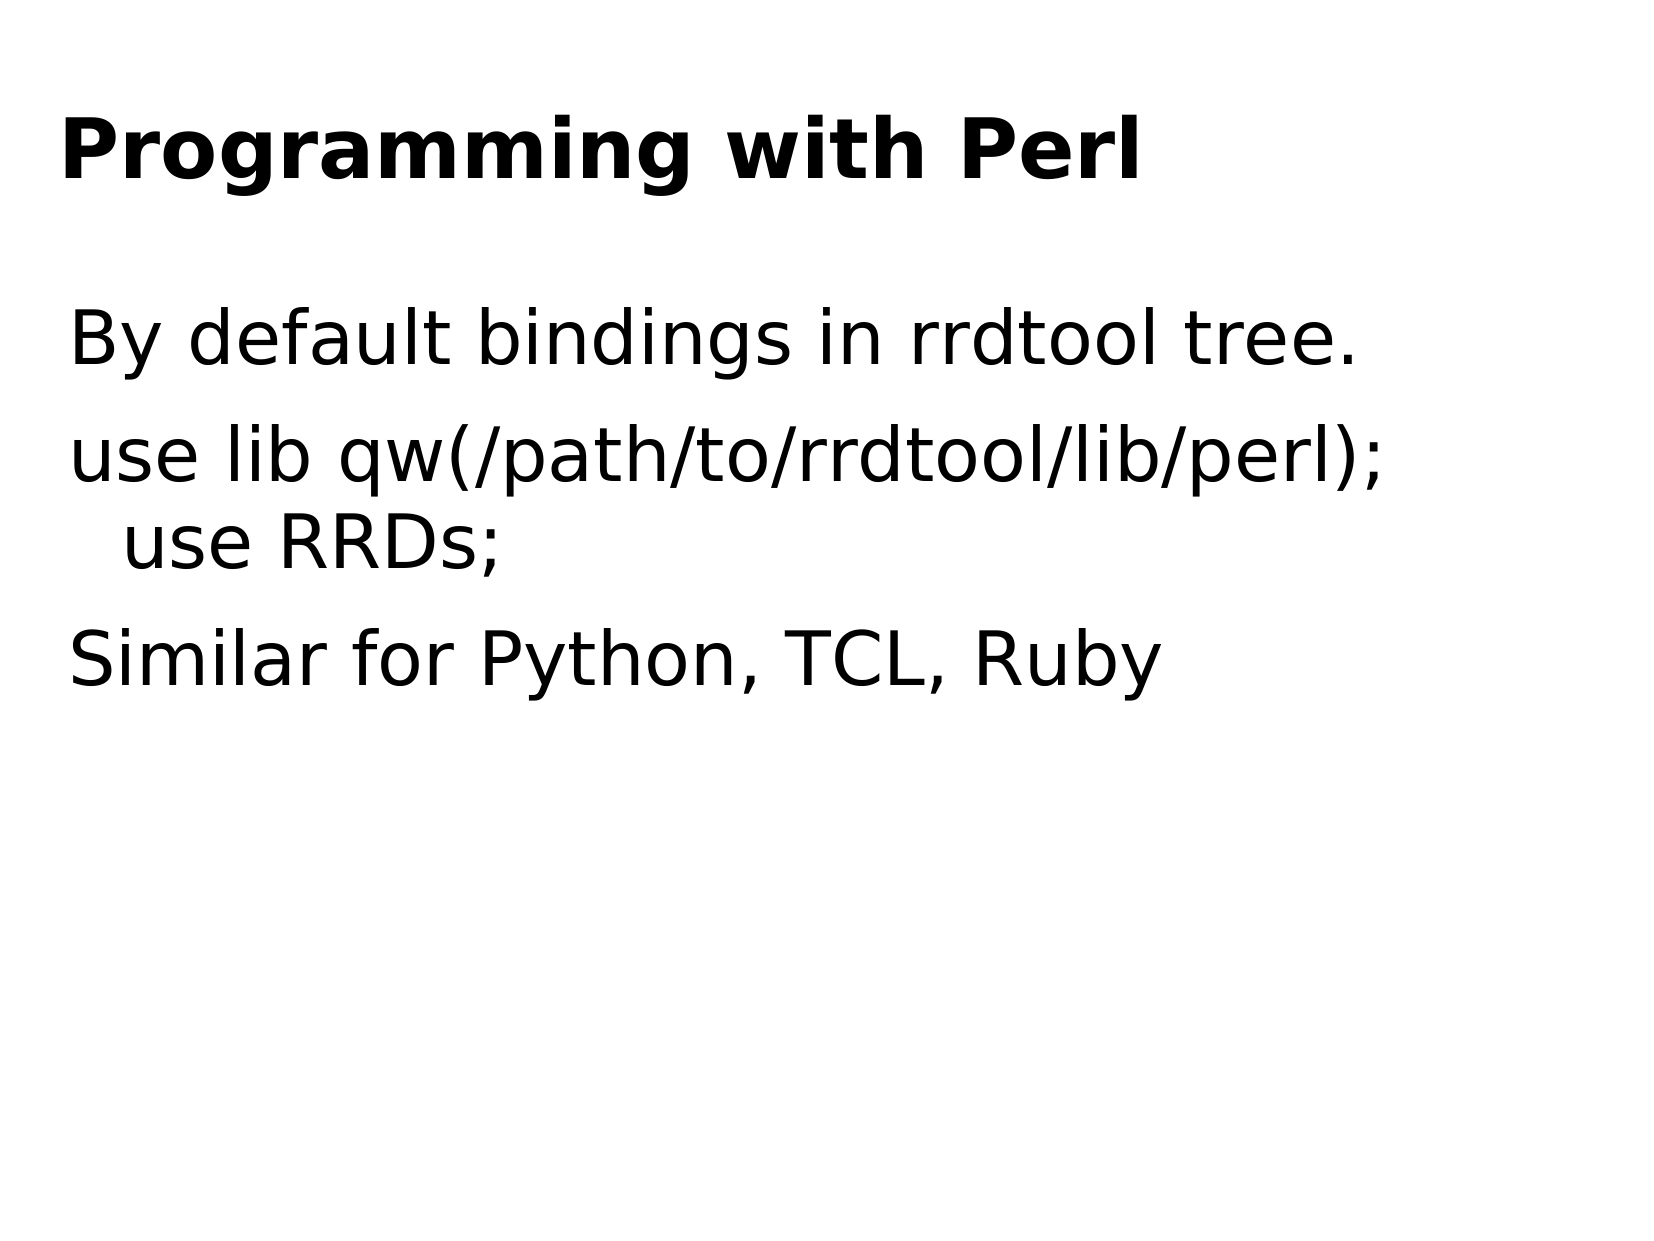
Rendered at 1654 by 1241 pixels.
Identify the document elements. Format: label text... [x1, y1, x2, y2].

title Programming with Perl [59, 75, 1607, 225]
list By default bindings in rrdtool tree. use lib qw(/path/to/rrdtool/lib/perl); use RRDs; Similar for Python, TCL, Ruby [50, 295, 1571, 1099]
